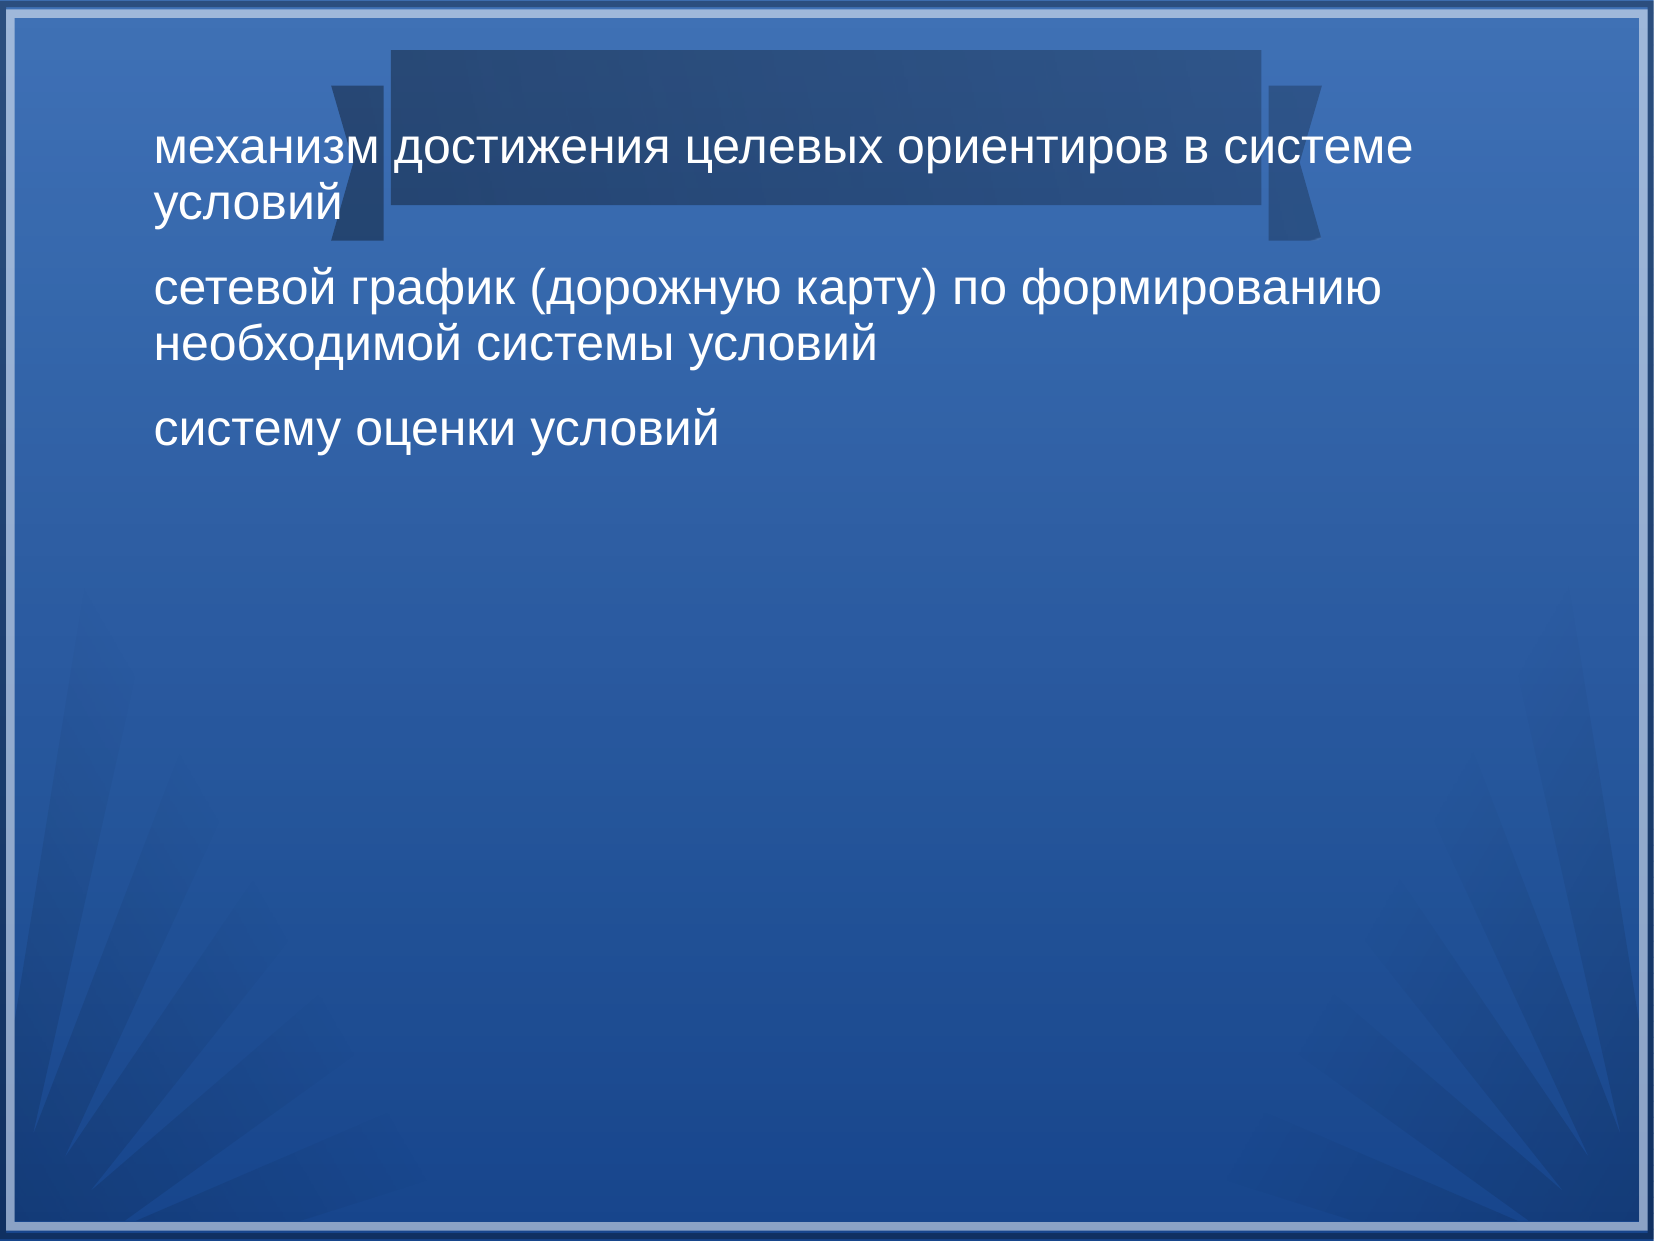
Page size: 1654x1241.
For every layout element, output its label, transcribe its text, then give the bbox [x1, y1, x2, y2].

list механизм достижения целевых ориентиров в системе условий сетевой график (дорожную карту) по формированию необходимой системы условий систему оценки условий [82, 118, 1538, 1241]
